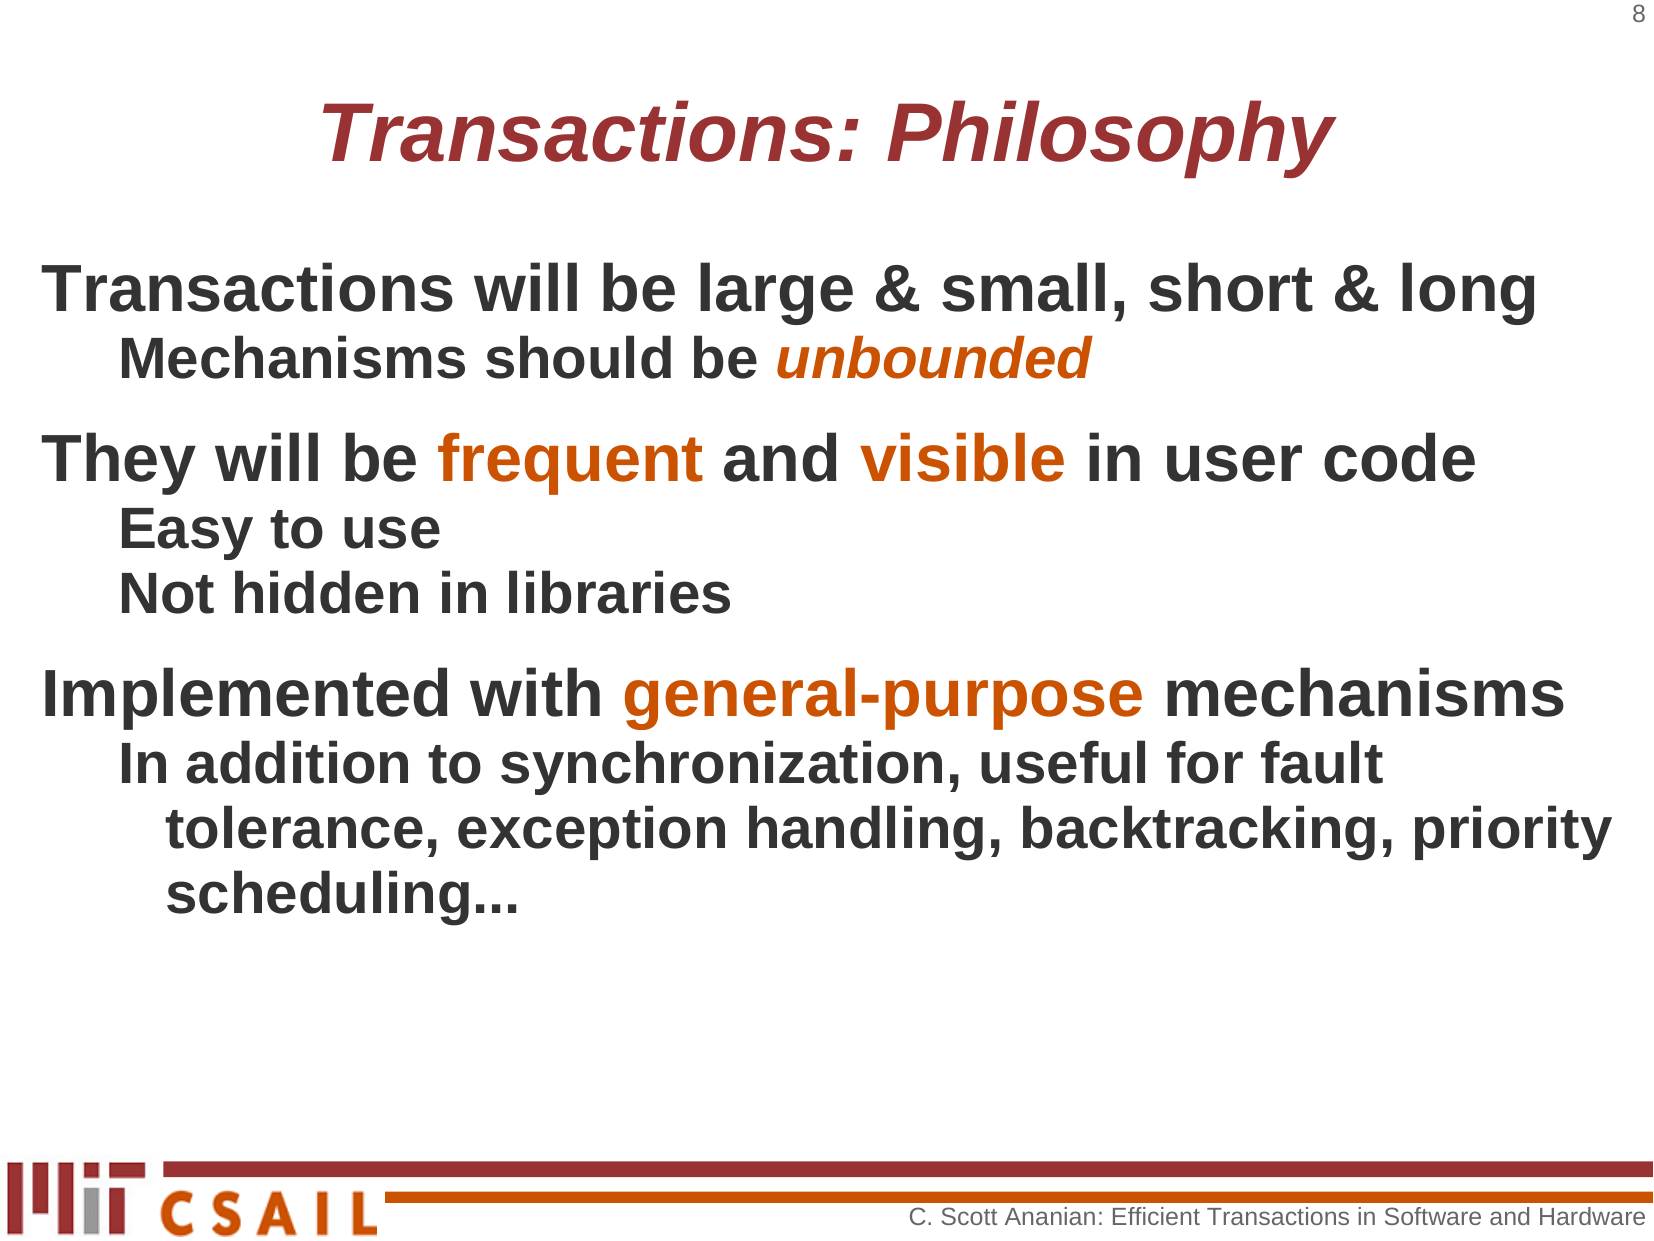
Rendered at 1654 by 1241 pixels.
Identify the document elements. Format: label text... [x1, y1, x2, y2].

title Transactions: Philosophy [52, 28, 1601, 237]
list Transactions will be large & small, short & long Mechanisms should be unbounded They will be frequent and visible in user code Easy to use Not hidden in libraries Implemented with general-purpose mechanisms In addition to synchronization, useful for fault tolerance, exception handling, backtracking, priority scheduling... [23, 251, 1653, 1133]
picture [0, 1155, 377, 1237]
